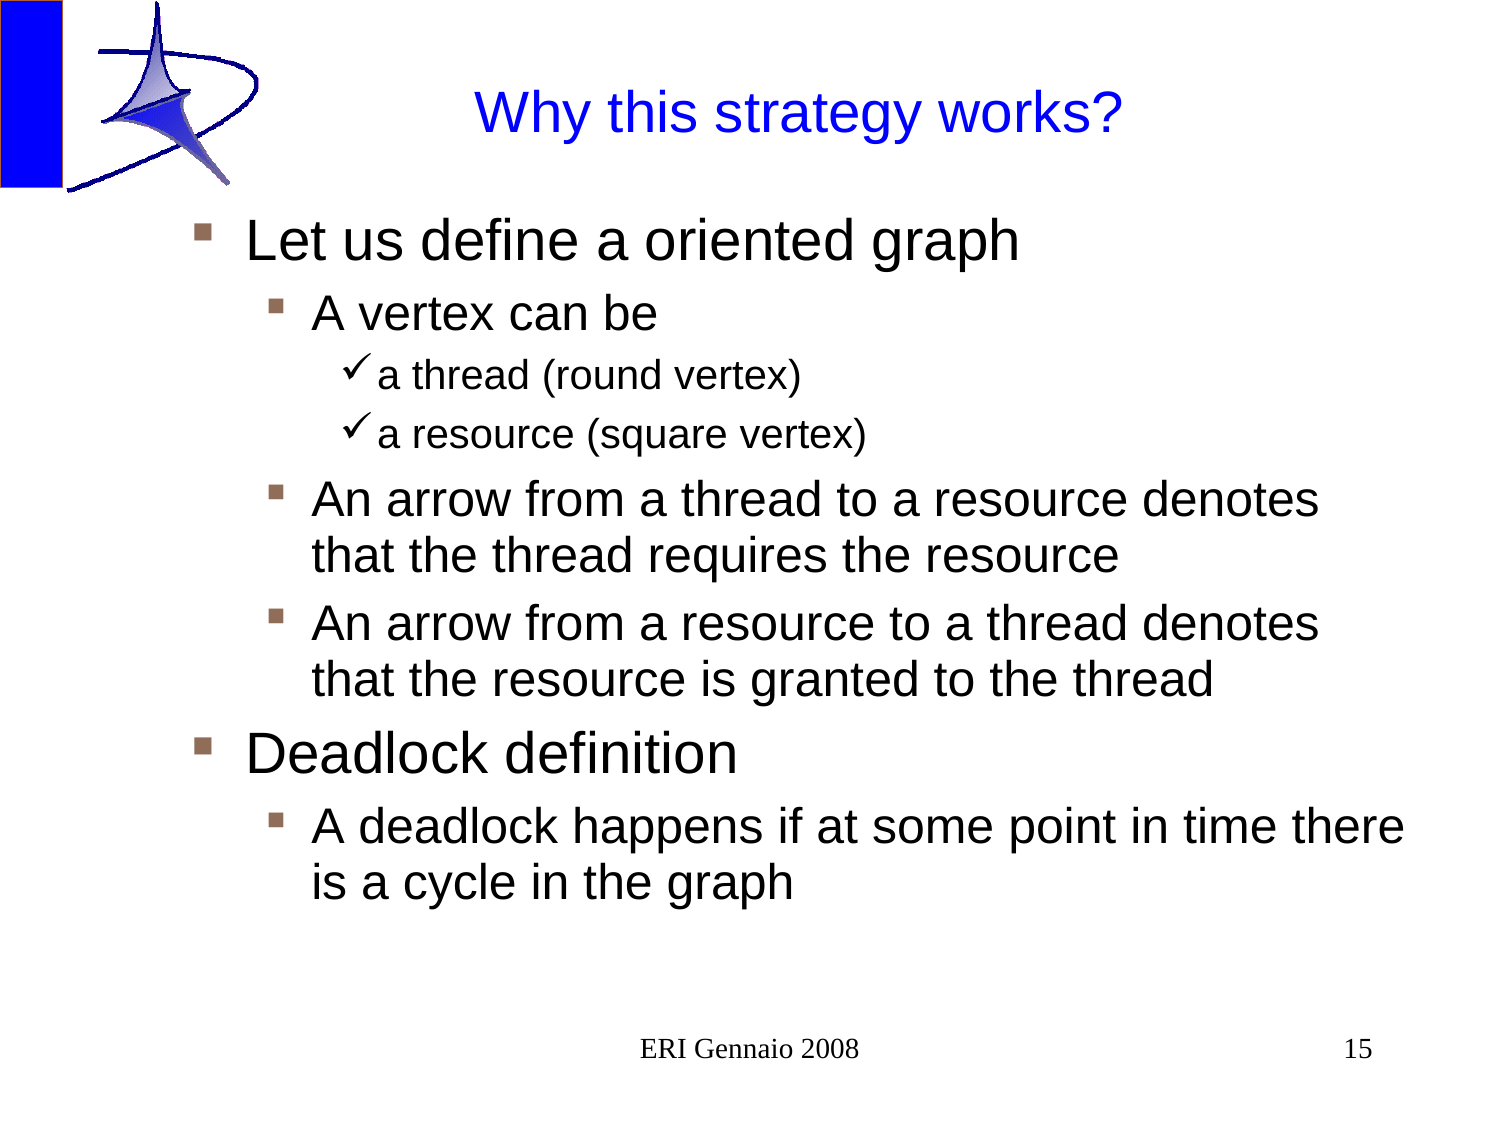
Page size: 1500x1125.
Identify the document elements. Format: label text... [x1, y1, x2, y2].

title Why this strategy works? [174, 62, 1425, 163]
picture [62, 0, 263, 197]
list Let us define a oriented graph A vertex can be a thread (round vertex)‏ a resource (square vertex)‏ An arrow from a thread to a resource denotes that the thread requires the resource An arrow from a resource to a thread denotes that the resource is granted to the thread Deadlock definition A deadlock happens if at some point in time there is a cycle in the graph [174, 199, 1425, 963]
